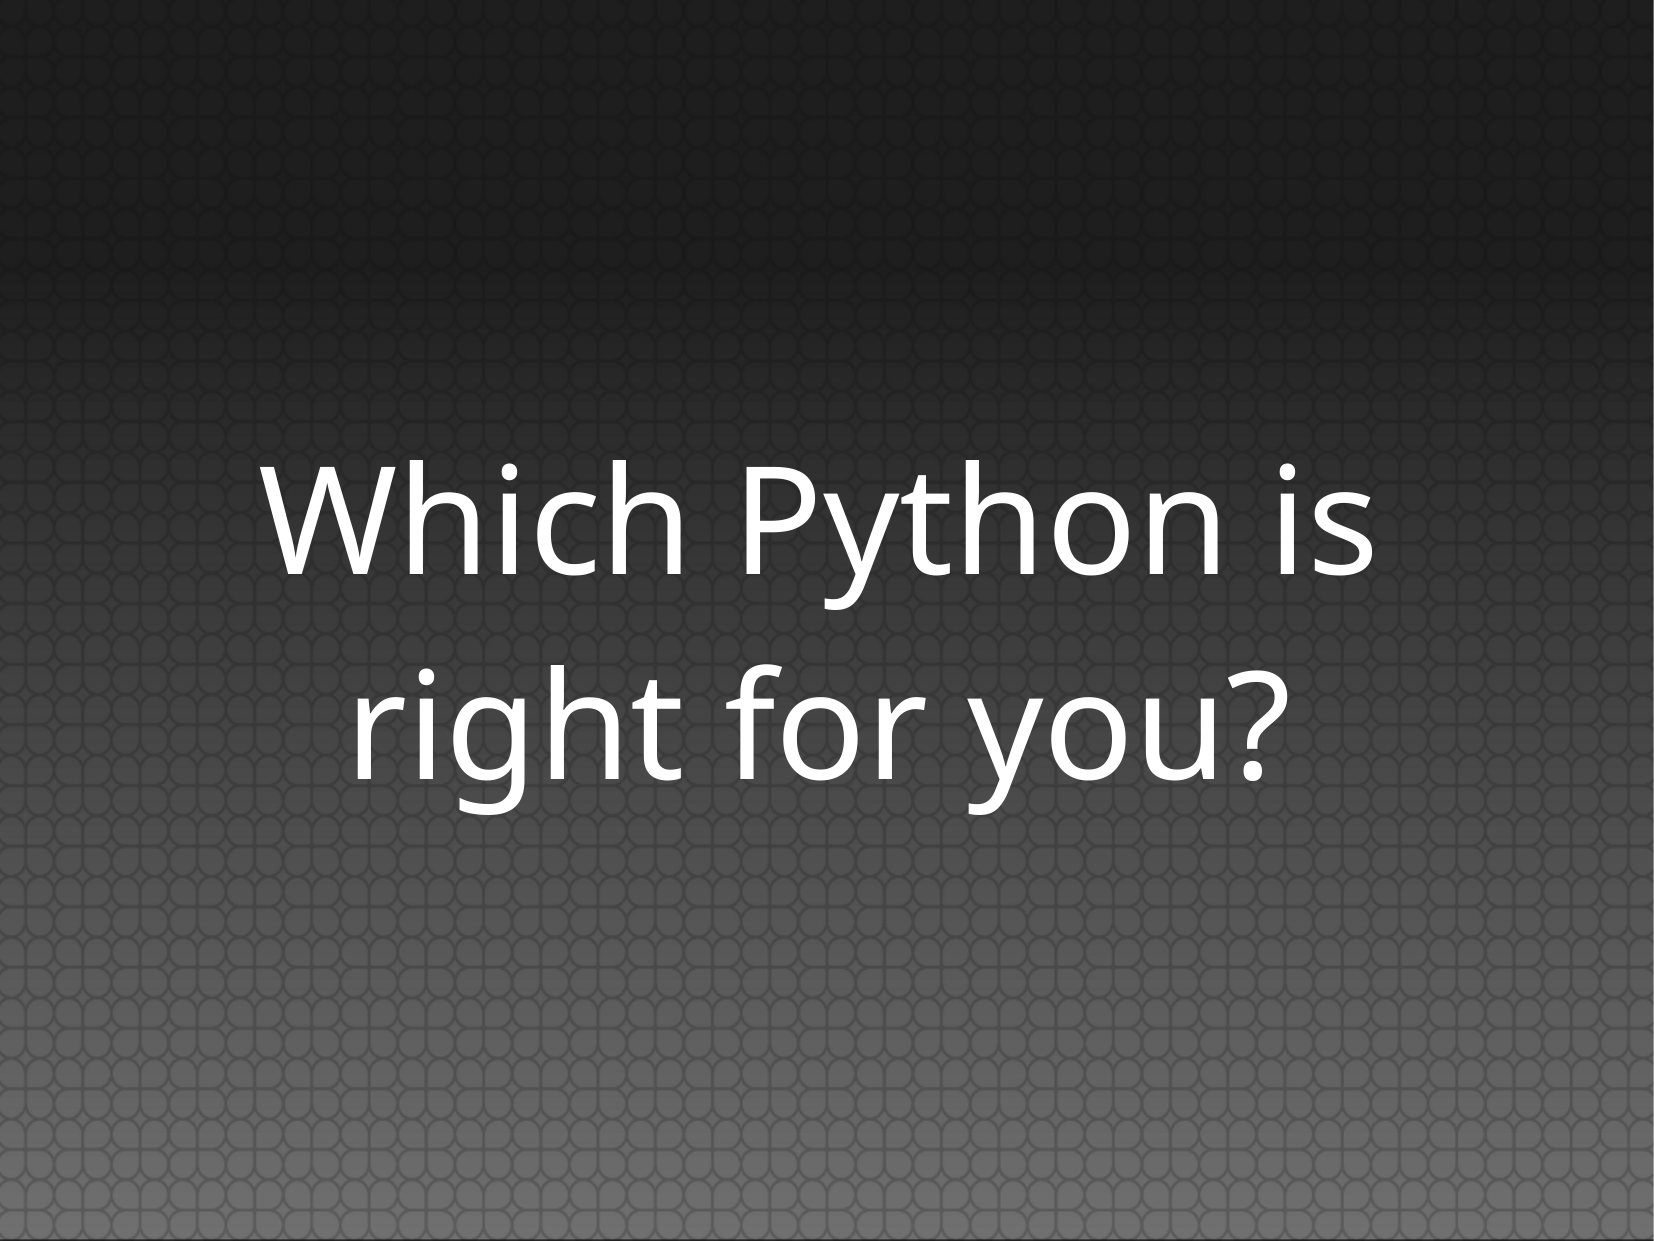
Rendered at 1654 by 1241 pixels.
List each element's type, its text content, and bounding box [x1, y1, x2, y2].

title Which Python is right for you? [75, 451, 1564, 787]
picture [0, 0, 1654, 1241]
